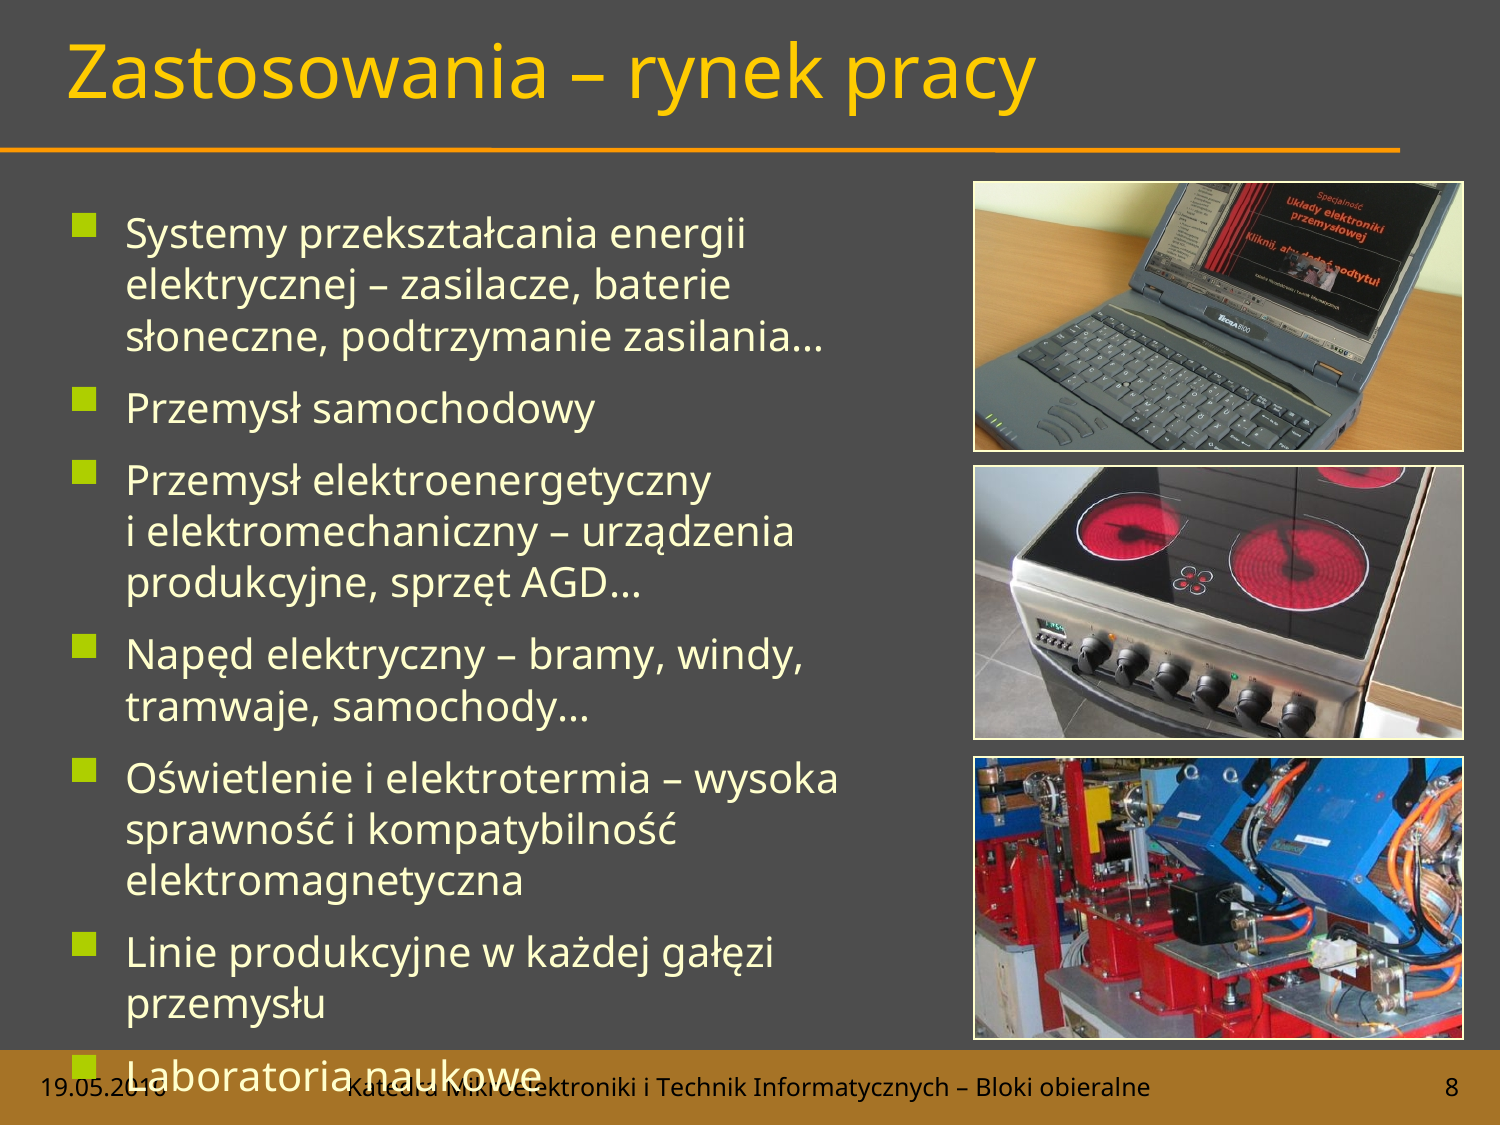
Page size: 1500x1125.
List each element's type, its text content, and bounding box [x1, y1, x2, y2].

picture [975, 182, 1462, 451]
title Zastosowania – rynek pracy [52, 12, 1469, 127]
picture [975, 757, 1462, 1038]
list Systemy przekształcania energii elektrycznej – zasilacze, baterie słoneczne, podtrzymanie zasilania… Przemysł samochodowy Przemysł elektroenergetyczny i elektromechaniczny – urządzenia produkcyjne, sprzęt AGD… Napęd elektryczny – bramy, windy, tramwaje, samochody… Oświetlenie i elektrotermia – wysoka sprawność i kompatybilność elektromagnetyczna Linie produkcyjne w każdej gałęzi przemysłu Laboratoria naukowe [53, 200, 951, 1027]
picture [975, 467, 1462, 738]
